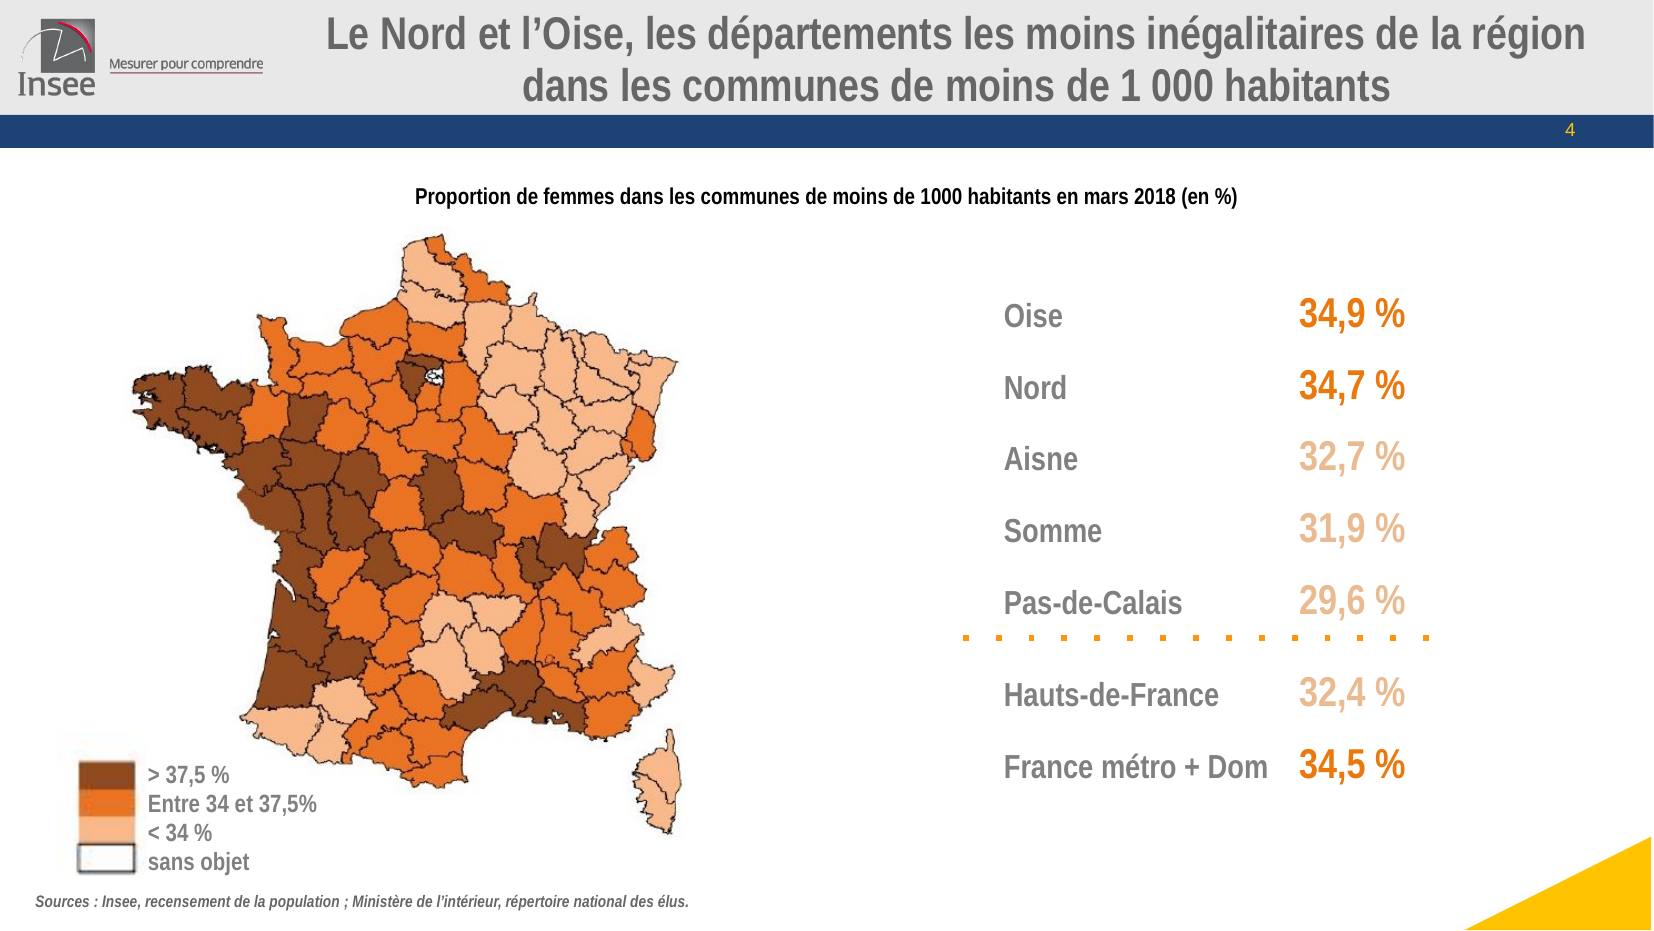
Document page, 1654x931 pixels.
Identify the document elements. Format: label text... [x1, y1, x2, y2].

picture [14, 0, 259, 99]
title Hauts-de-France 32,4 % France métro + Dom 34,5 % [1003, 643, 1453, 788]
title Proportion de femmes dans les communes de moins de 1000 habitants en mars 2018 (en %) [35, 159, 1619, 234]
title > 37,5 % Entre 34 et 37,5% < 34 % sans objet [147, 760, 343, 876]
title Le Nord et l’Oise, les départements les moins inégalitaires de la région dans les communes de moins de 1 000 habitants [259, 0, 1654, 119]
title Sources : Insee, recensement de la population ; Ministère de l’intérieur, répertoire national des élus. [35, 864, 1630, 931]
picture [57, 234, 686, 891]
title Oise 34,9 % Nord 34,7 % Aisne 32,7 % Somme 31,9 % Pas-de-Calais 29,6 % [1003, 264, 1430, 623]
